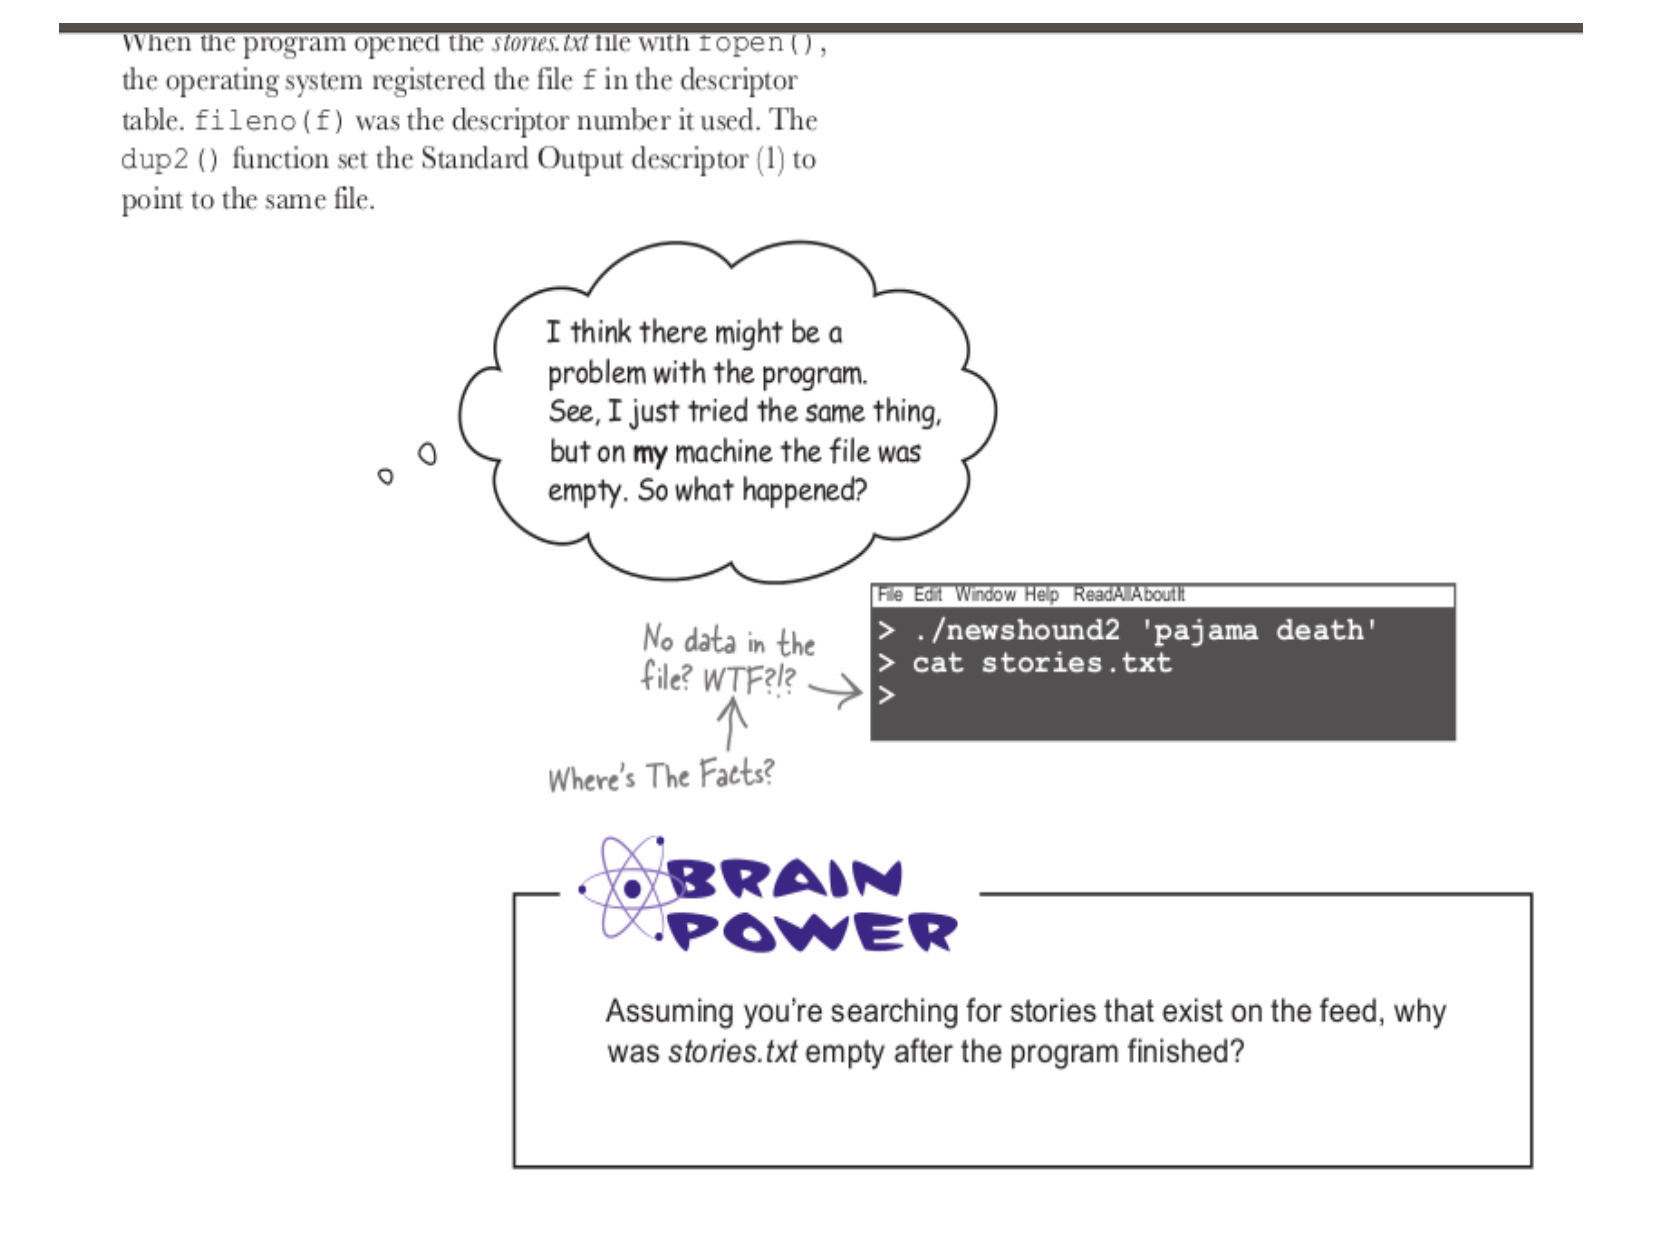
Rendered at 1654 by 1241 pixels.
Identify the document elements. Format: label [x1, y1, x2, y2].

picture [59, 23, 1583, 1182]
